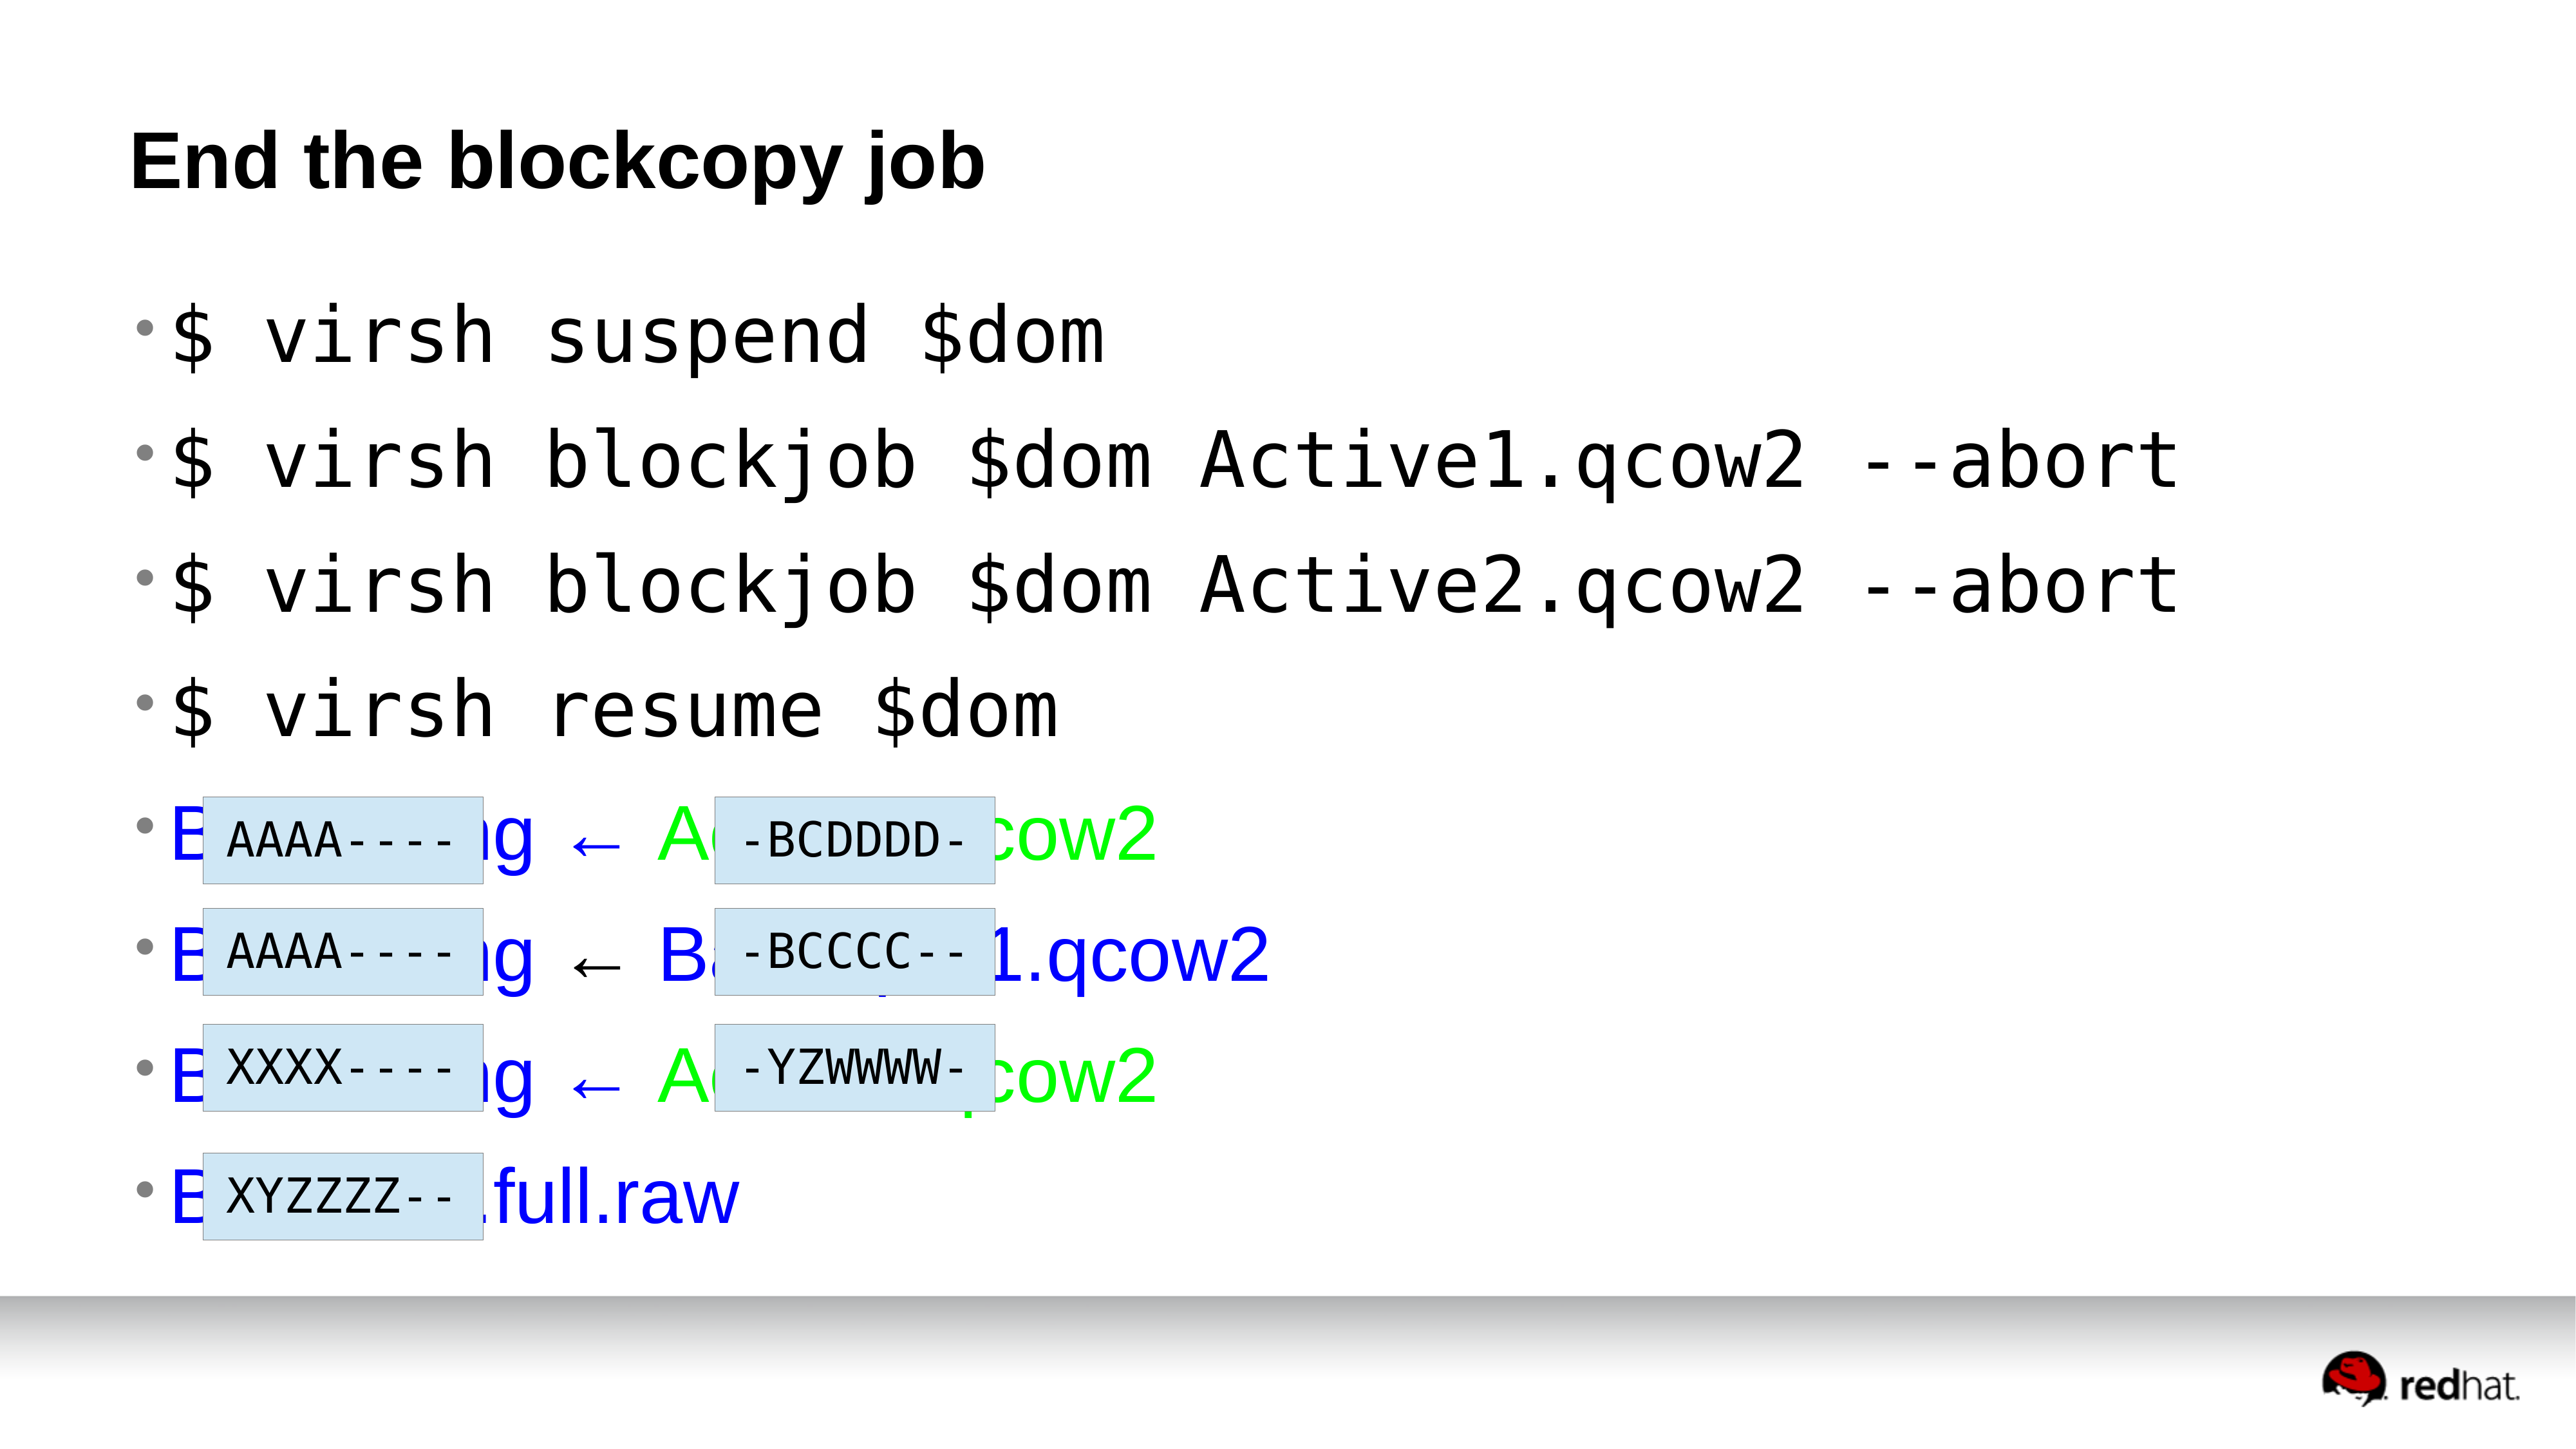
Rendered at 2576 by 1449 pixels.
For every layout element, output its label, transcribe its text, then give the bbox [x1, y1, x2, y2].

picture [0, 0, 2576, 1446]
text_box -YZWWWW- [715, 1024, 995, 1112]
text_box XXXX---- [203, 1024, 484, 1112]
text_box AAAA---- [203, 908, 484, 996]
list $ virsh suspend $dom $ virsh blockjob $dom Active1.qcow2 --abort $ virsh blockjob $dom Active2.qcow2 --abort $ virsh resume $dom Base1.img ← Active1.qcow2 Base1.img ← Backup1.1.qcow2 Base2.img ← Active2.qcow2 Backup2.full.raw [123, 289, 2425, 1240]
title End the blockcopy job [129, 100, 2261, 222]
text_box -BCCCC-- [715, 908, 995, 996]
text_box AAAA---- [203, 797, 484, 884]
text_box -BCDDDD- [715, 797, 995, 884]
text_box XYZZZZ-- [203, 1153, 484, 1240]
